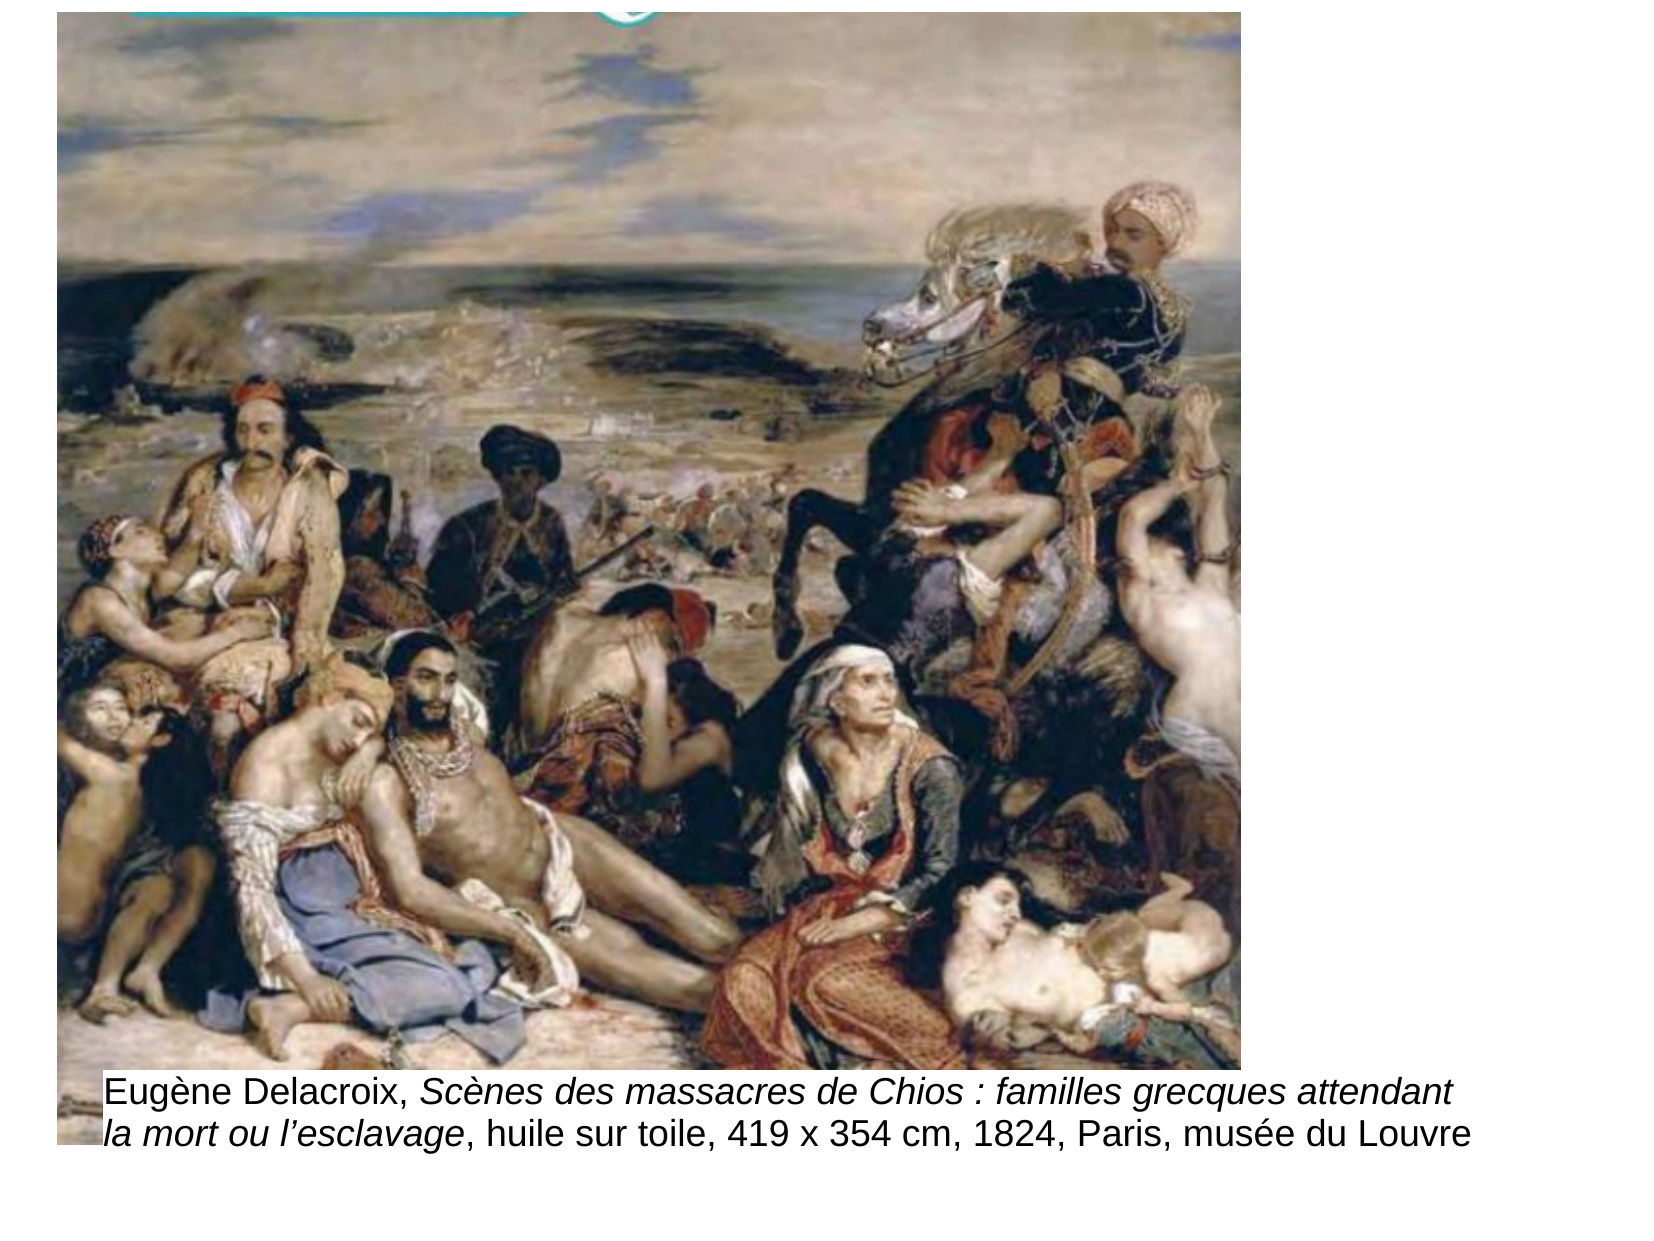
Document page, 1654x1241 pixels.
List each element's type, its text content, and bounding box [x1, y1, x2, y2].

text_box Eugène Delacroix, Scènes des massacres de Chios : familles grecques attendant la mort ou l’esclavage, huile sur toile, 419 x 354 cm, 1824, Paris, musée du Louvre [88, 1062, 1506, 1204]
picture [57, 12, 1241, 1145]
